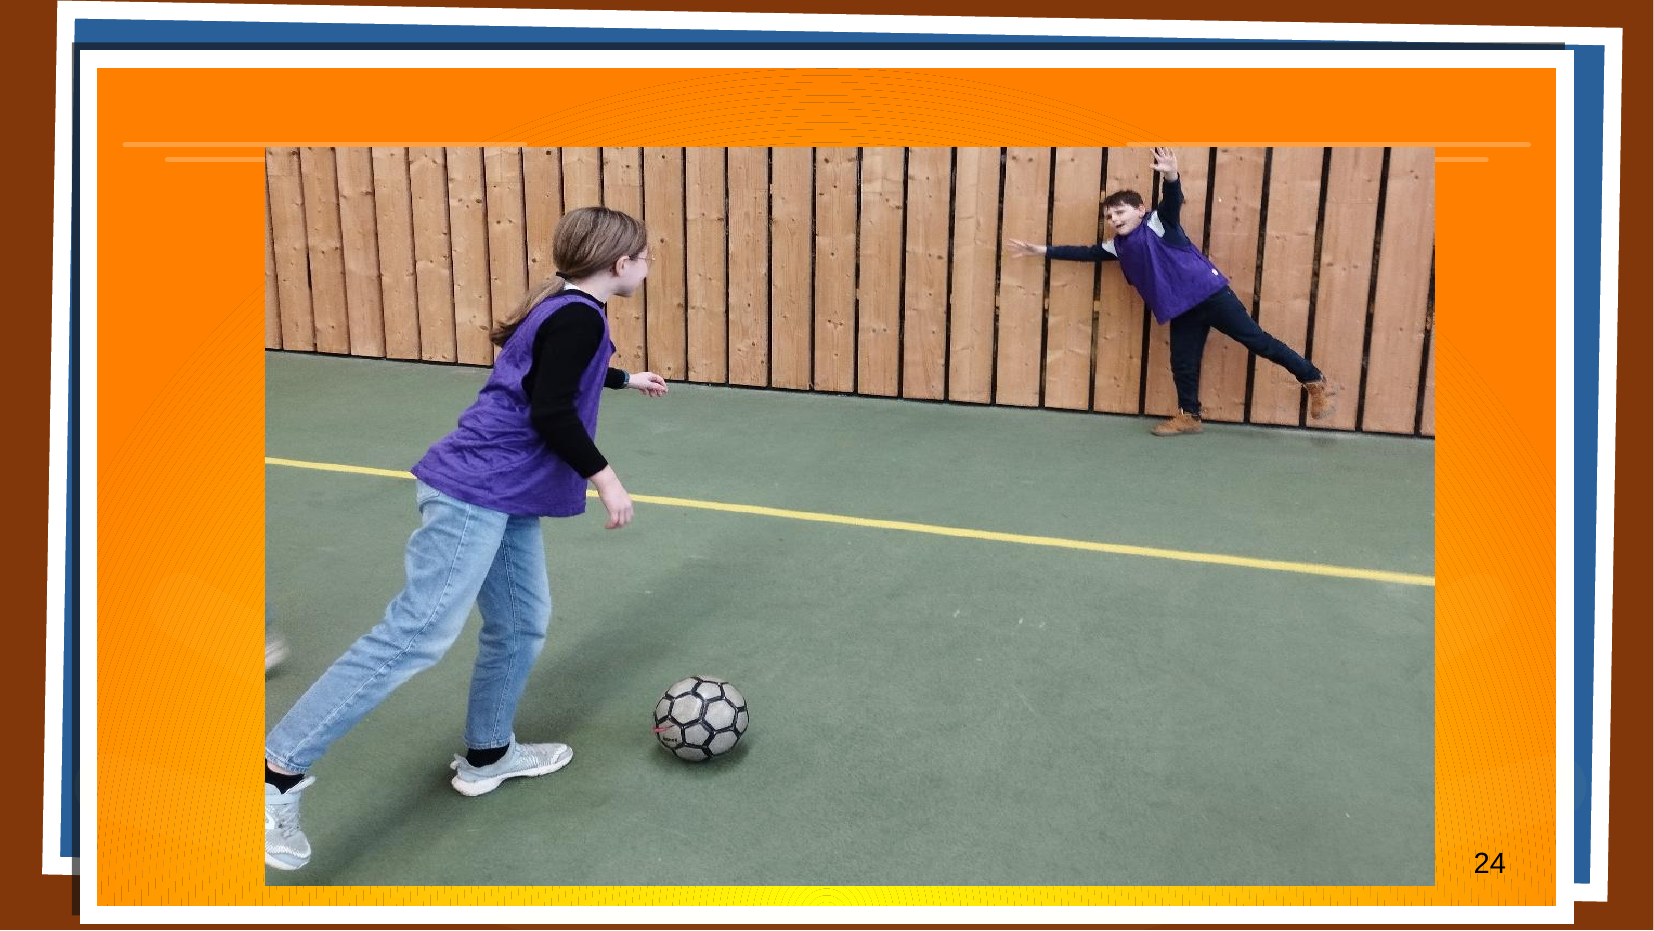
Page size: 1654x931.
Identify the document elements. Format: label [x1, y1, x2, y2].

picture [265, 147, 1435, 886]
